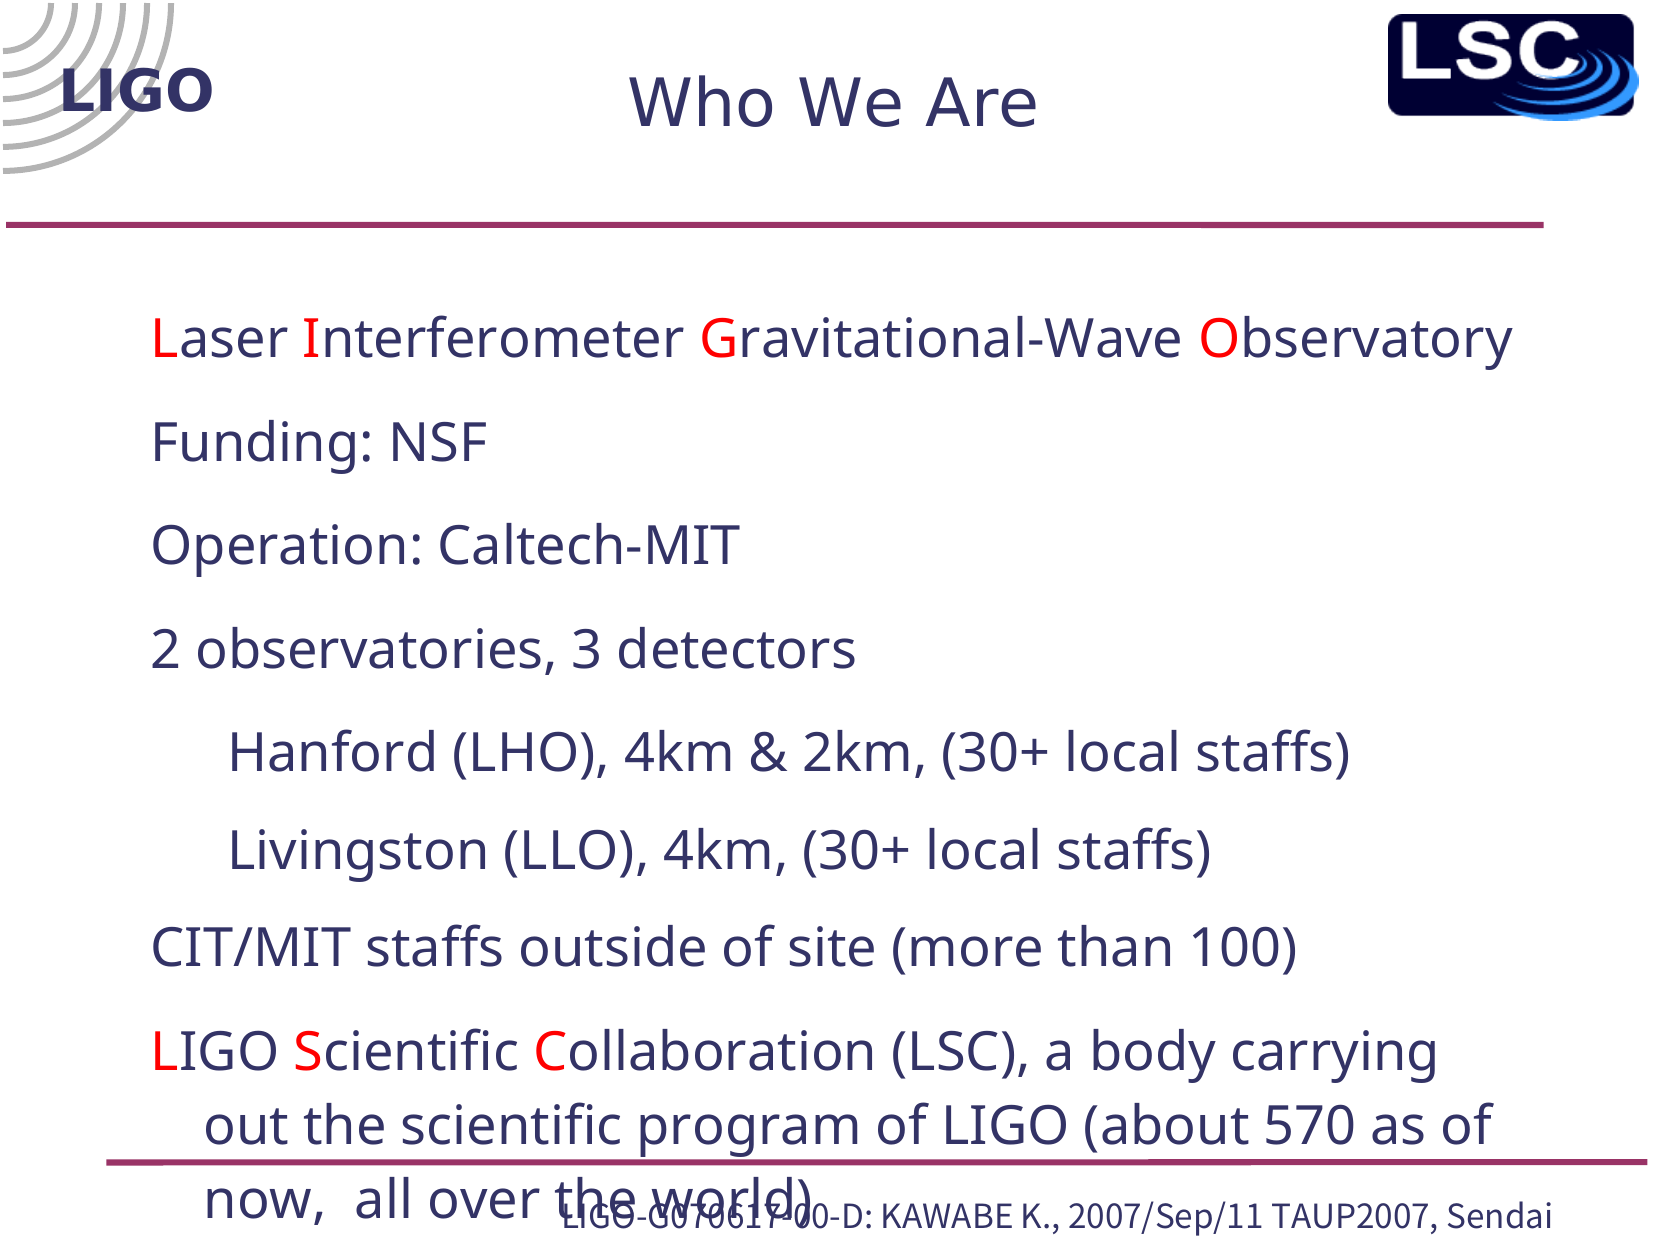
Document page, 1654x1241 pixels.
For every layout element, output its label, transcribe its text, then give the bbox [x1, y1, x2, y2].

picture [1463, 14, 1639, 121]
title Who We Are [187, 0, 1463, 208]
list Laser Interferometer Gravitational-Wave Observatory Funding: NSF Operation: Caltech-MIT 2 observatories, 3 detectors Hanford (LHO), 4km & 2km, (30+ local staffs) Livingston (LLO), 4km, (30+ local staffs) CIT/MIT staffs outside of site (more than 100) LIGO Scientific Collaboration (LSC), a body carrying out the scientific program of LIGO (about 570 as of now, all over the world) [132, 300, 1536, 1082]
